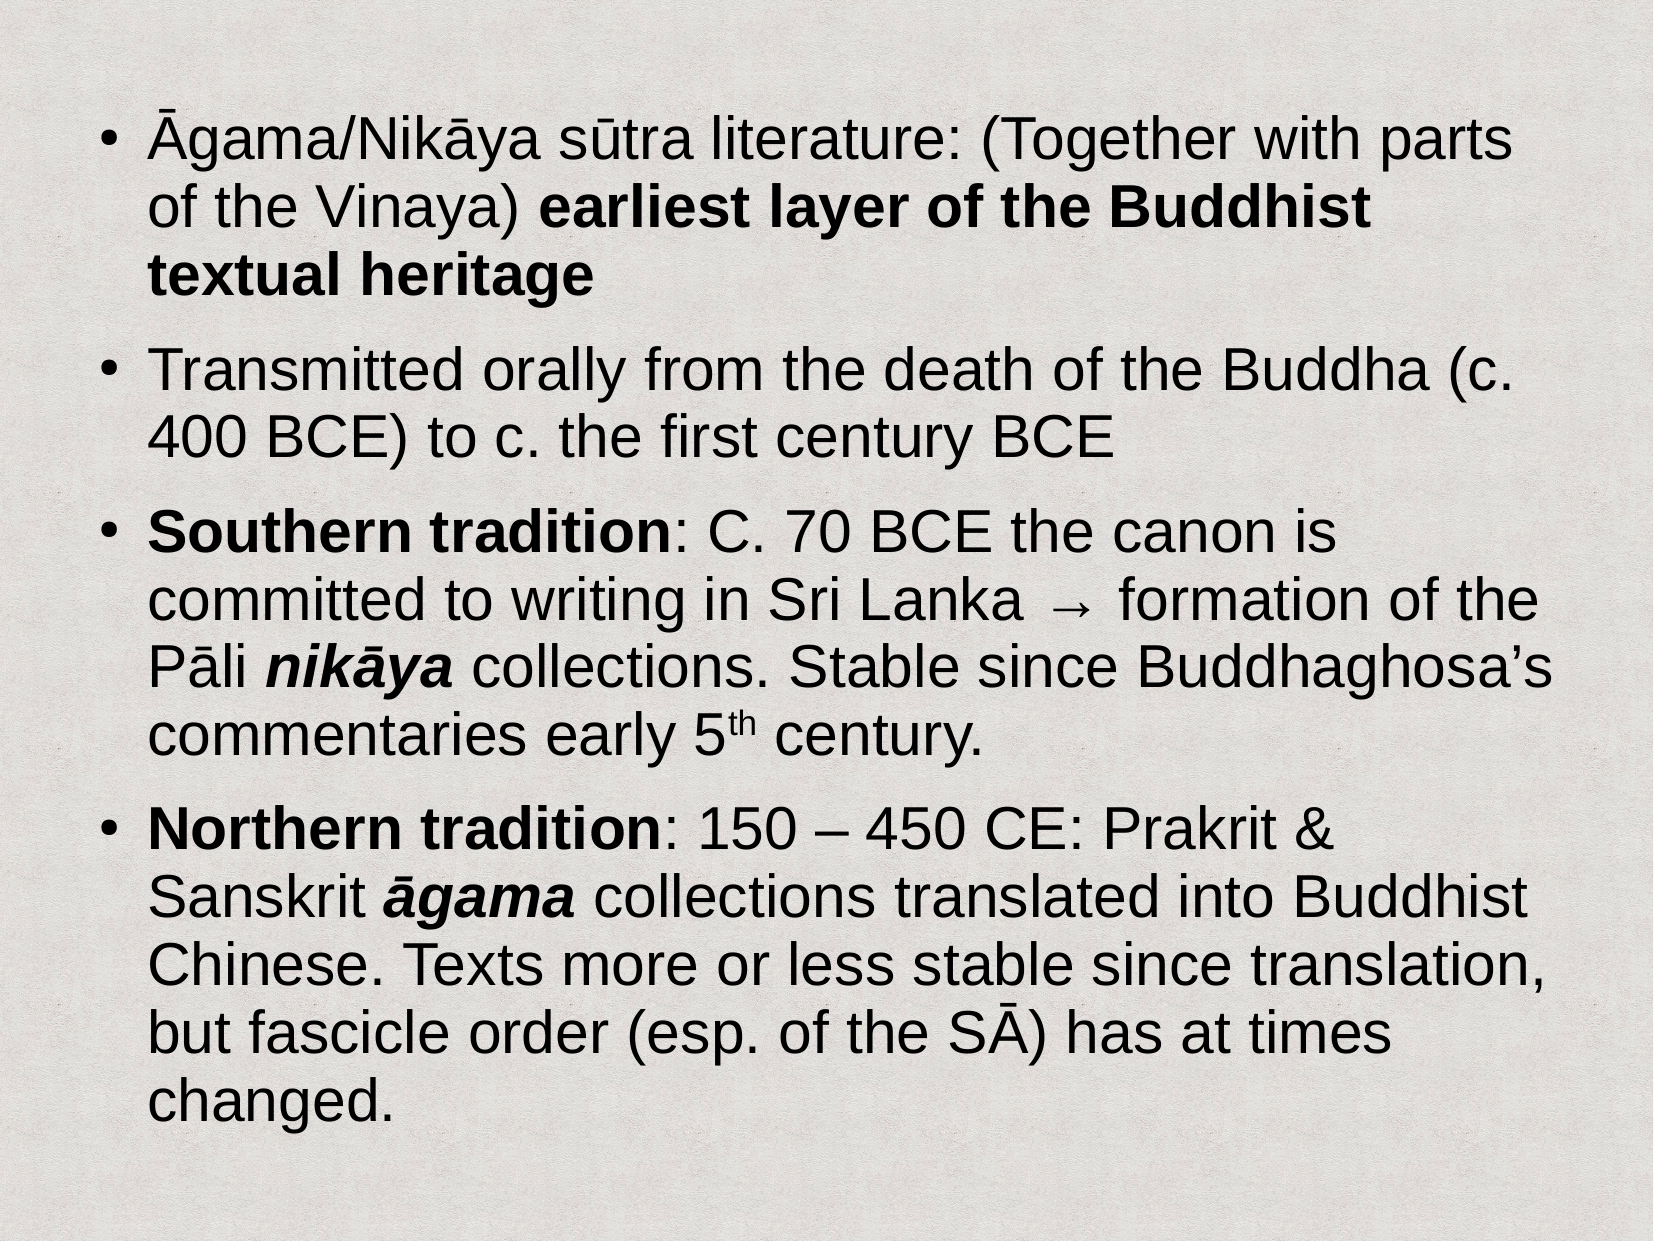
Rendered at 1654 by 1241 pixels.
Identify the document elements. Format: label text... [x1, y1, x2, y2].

picture [0, 0, 1654, 1241]
list Āgama/Nikāya sūtra literature: (Together with parts of the Vinaya) earliest layer of the Buddhist textual heritage Transmitted orally from the death of the Buddha (c. 400 BCE) to c. the first century BCE Southern tradition: C. 70 BCE the canon is committed to writing in Sri Lanka → formation of the Pāli nikāya collections. Stable since Buddhaghosa’s commentaries early 5th century. Northern tradition: 150 – 450 CE: Prakrit & Sanskrit āgama collections translated into Buddhist Chinese. Texts more or less stable since translation, but fascicle order (esp. of the SĀ) has at times changed. [82, 105, 1571, 1141]
